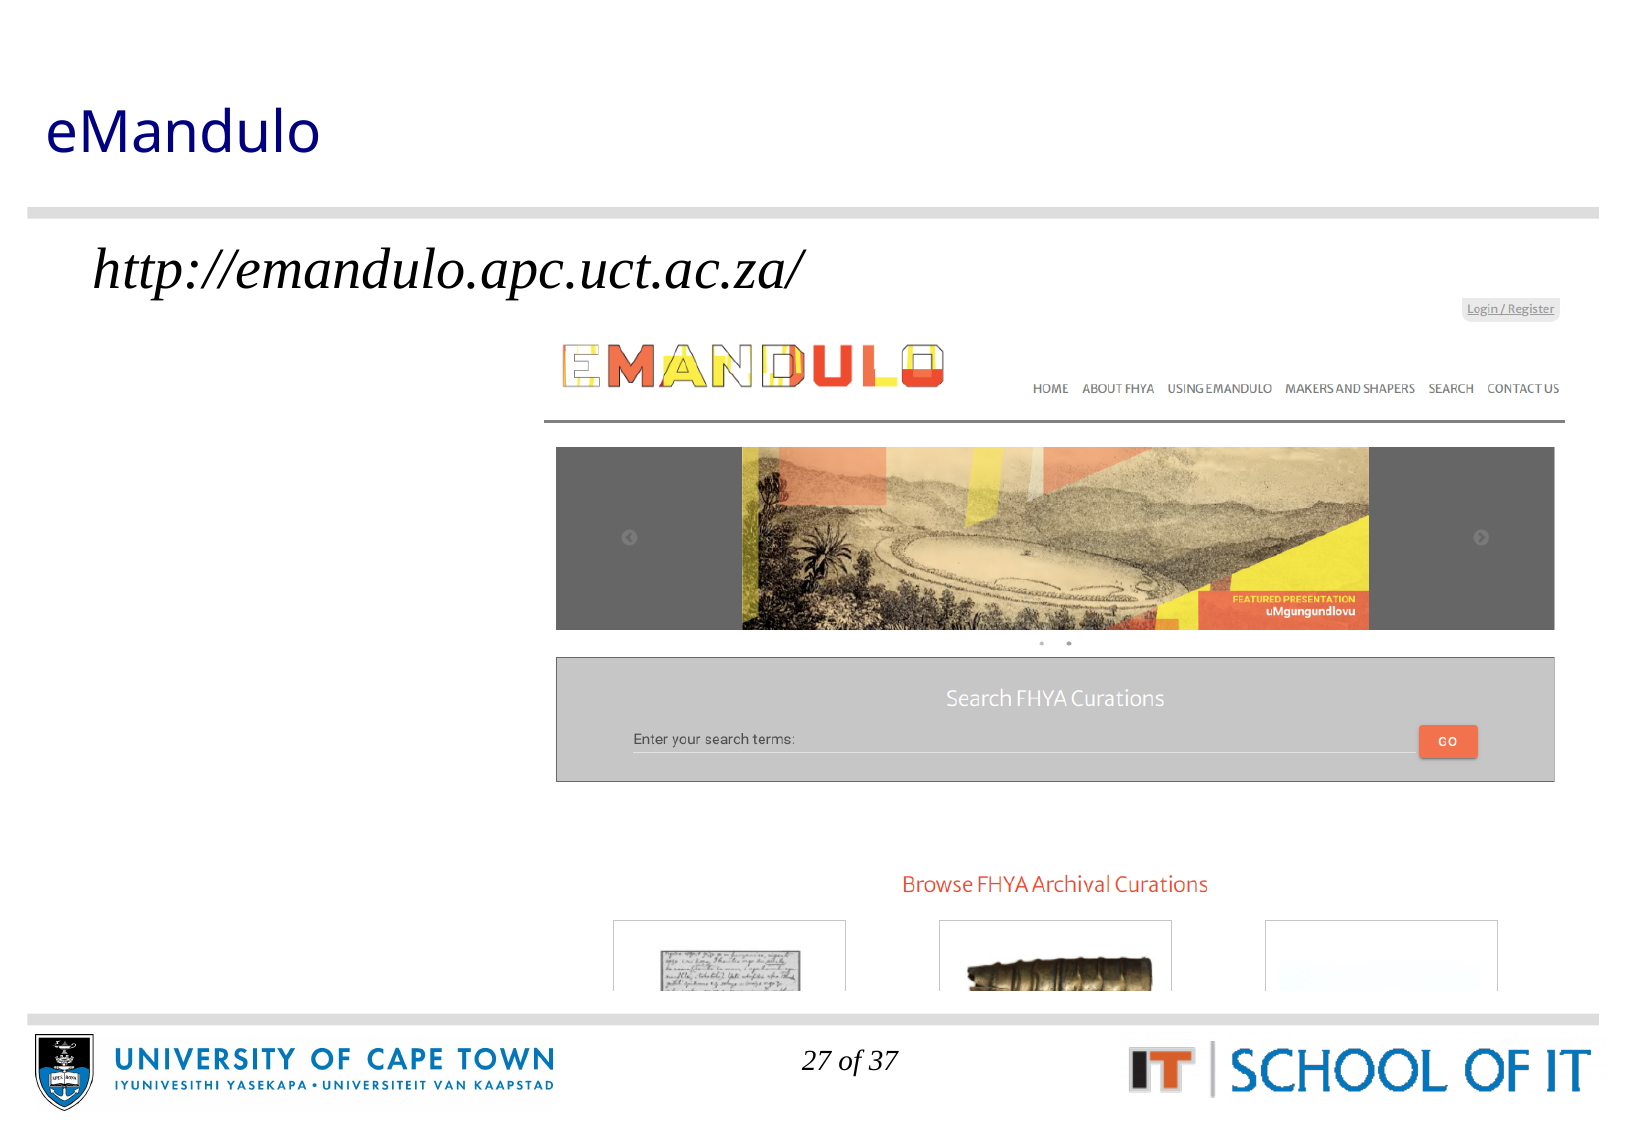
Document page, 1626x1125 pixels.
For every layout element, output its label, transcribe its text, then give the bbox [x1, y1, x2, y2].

title eMandulo [45, 66, 1583, 194]
list http://emandulo.apc.uct.ac.za/ [36, 236, 1579, 998]
picture [1118, 1030, 1606, 1109]
picture [35, 1034, 553, 1111]
picture [544, 298, 1565, 991]
